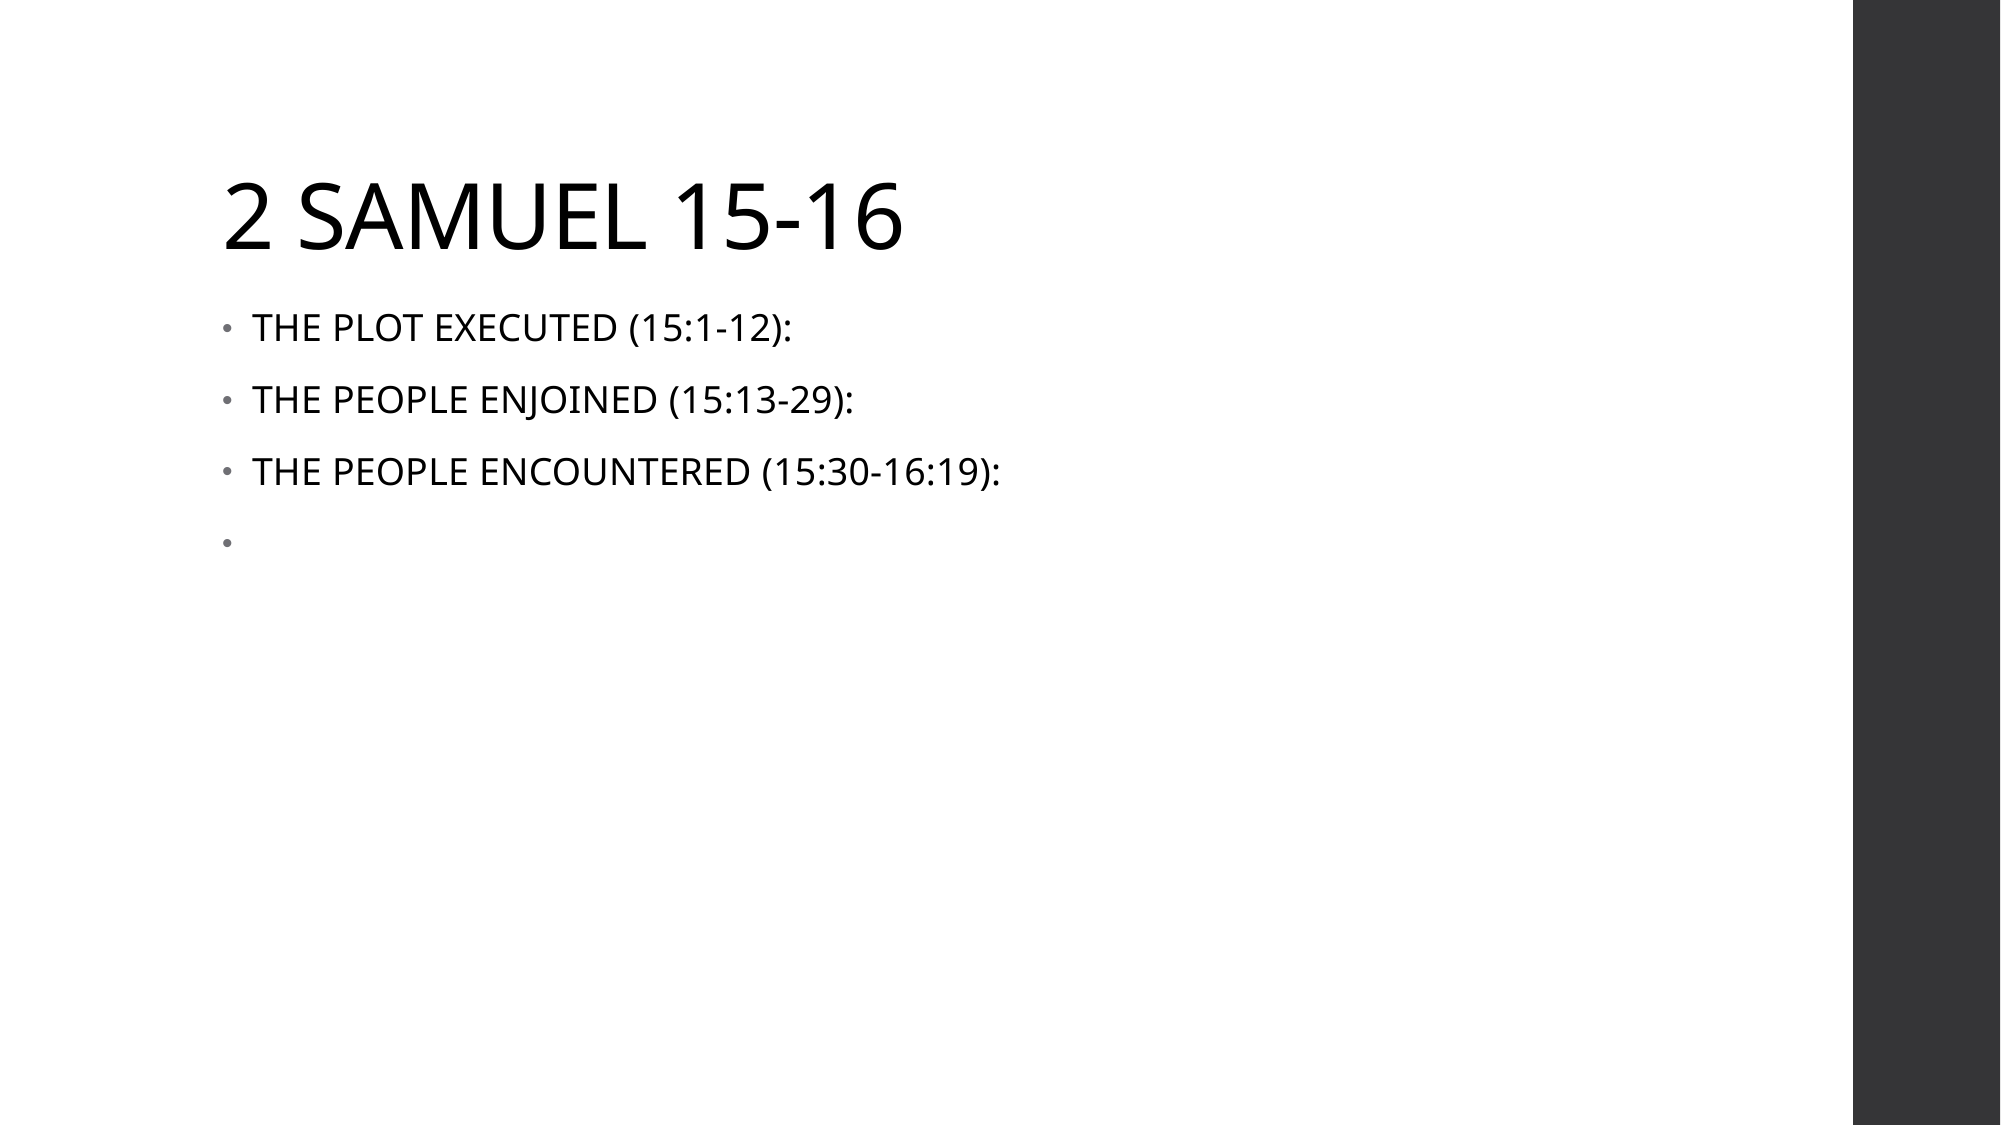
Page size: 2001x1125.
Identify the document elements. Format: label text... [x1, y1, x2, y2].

list THE PLOT EXECUTED (15:1-12): THE PEOPLE ENJOINED (15:13-29): THE PEOPLE ENCOUNTERED (15:30-16:19): [206, 299, 1617, 1014]
title 2 SAMUEL 15-16 [206, 60, 1797, 278]
